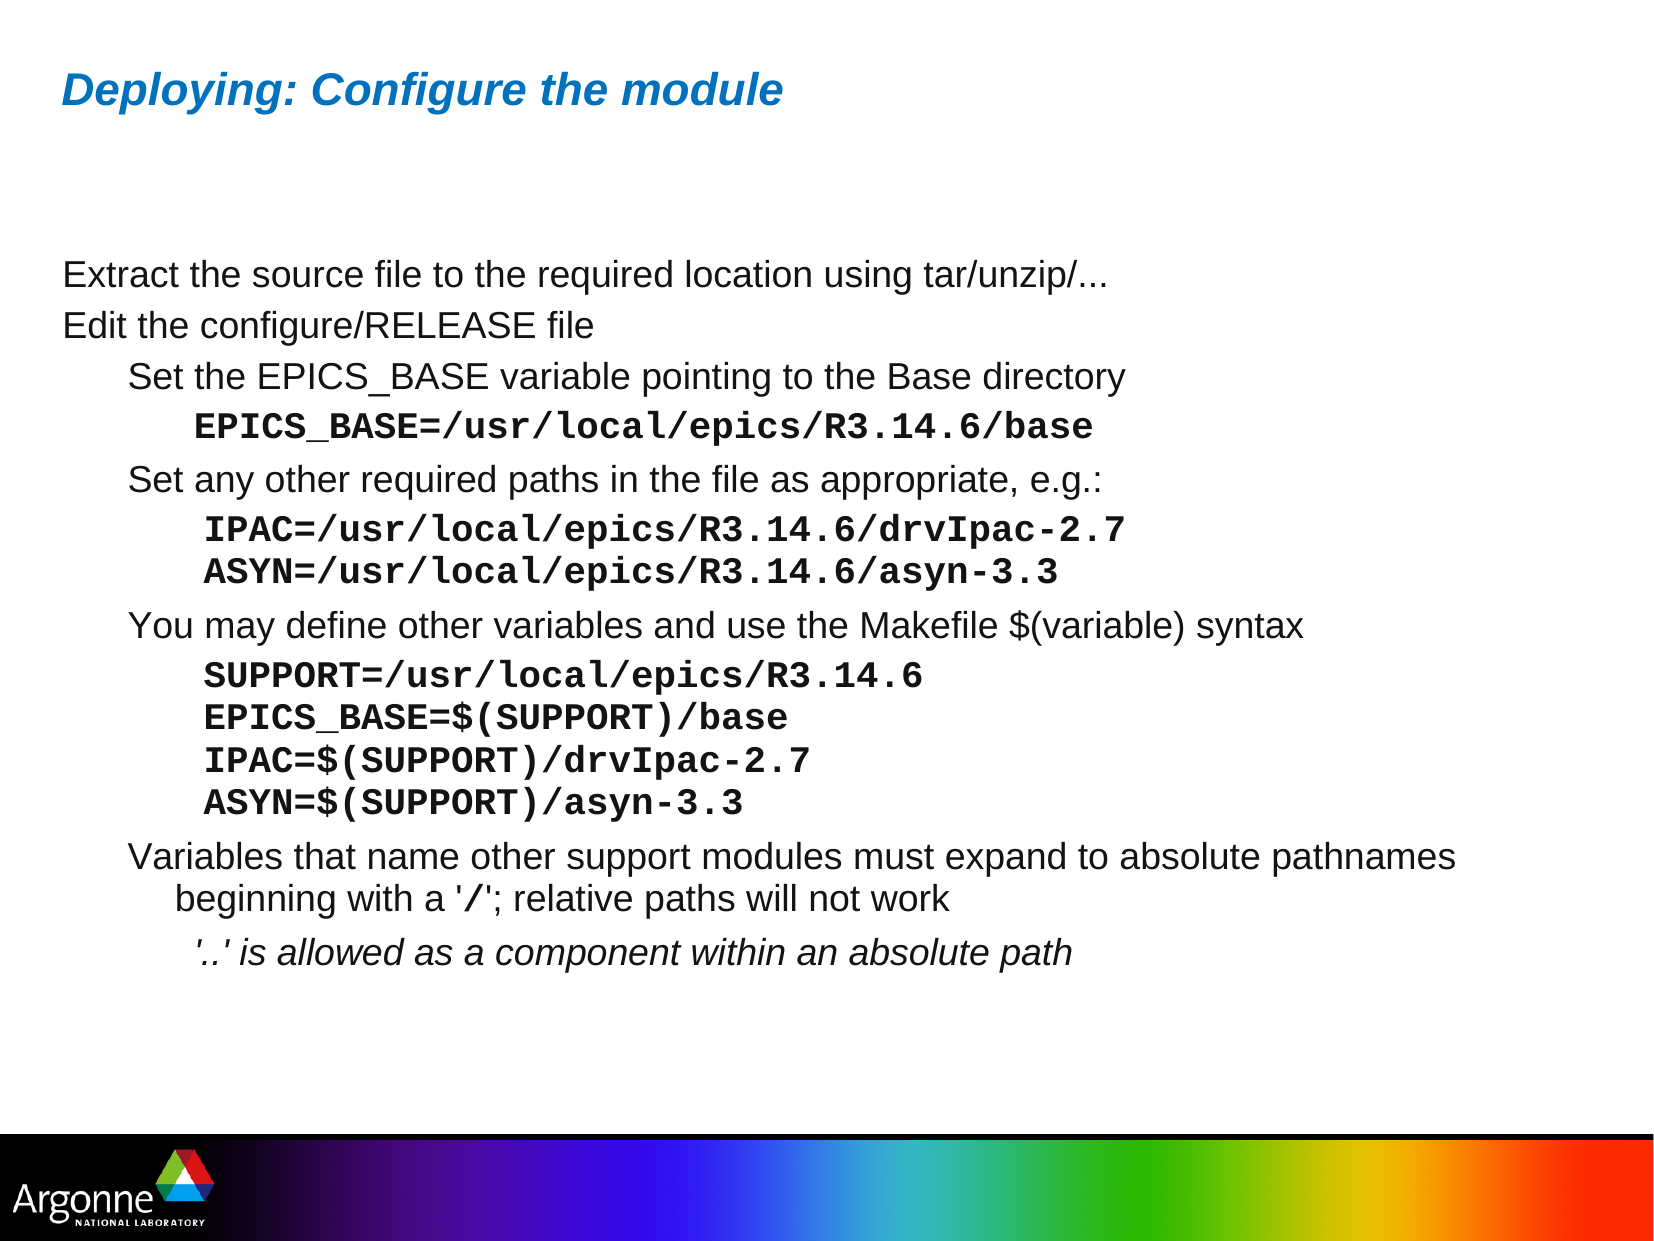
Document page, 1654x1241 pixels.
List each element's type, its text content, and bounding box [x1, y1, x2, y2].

list Extract the source file to the required location using tar/unzip/... Edit the configure/RELEASE file Set the EPICS_BASE variable pointing to the Base directory EPICS_BASE=/usr/local/epics/R3.14.6/base Set any other required paths in the file as appropriate, e.g.: IPAC=/usr/local/epics/R3.14.6/drvIpac-2.7 ASYN=/usr/local/epics/R3.14.6/asyn-3.3 You may define other variables and use the Makefile $(variable) syntax SUPPORT=/usr/local/epics/R3.14.6 EPICS_BASE=$(SUPPORT)/base IPAC=$(SUPPORT)/drvIpac-2.7 ASYN=$(SUPPORT)/asyn-3.3 Variables that name other support modules must expand to absolute pathnames beginning with a '/'; relative paths will not work '..' is allowed as a component within an absolute path [62, 253, 1498, 1085]
picture [0, 1134, 1654, 1241]
title Deploying: Configure the module [61, 56, 1500, 126]
